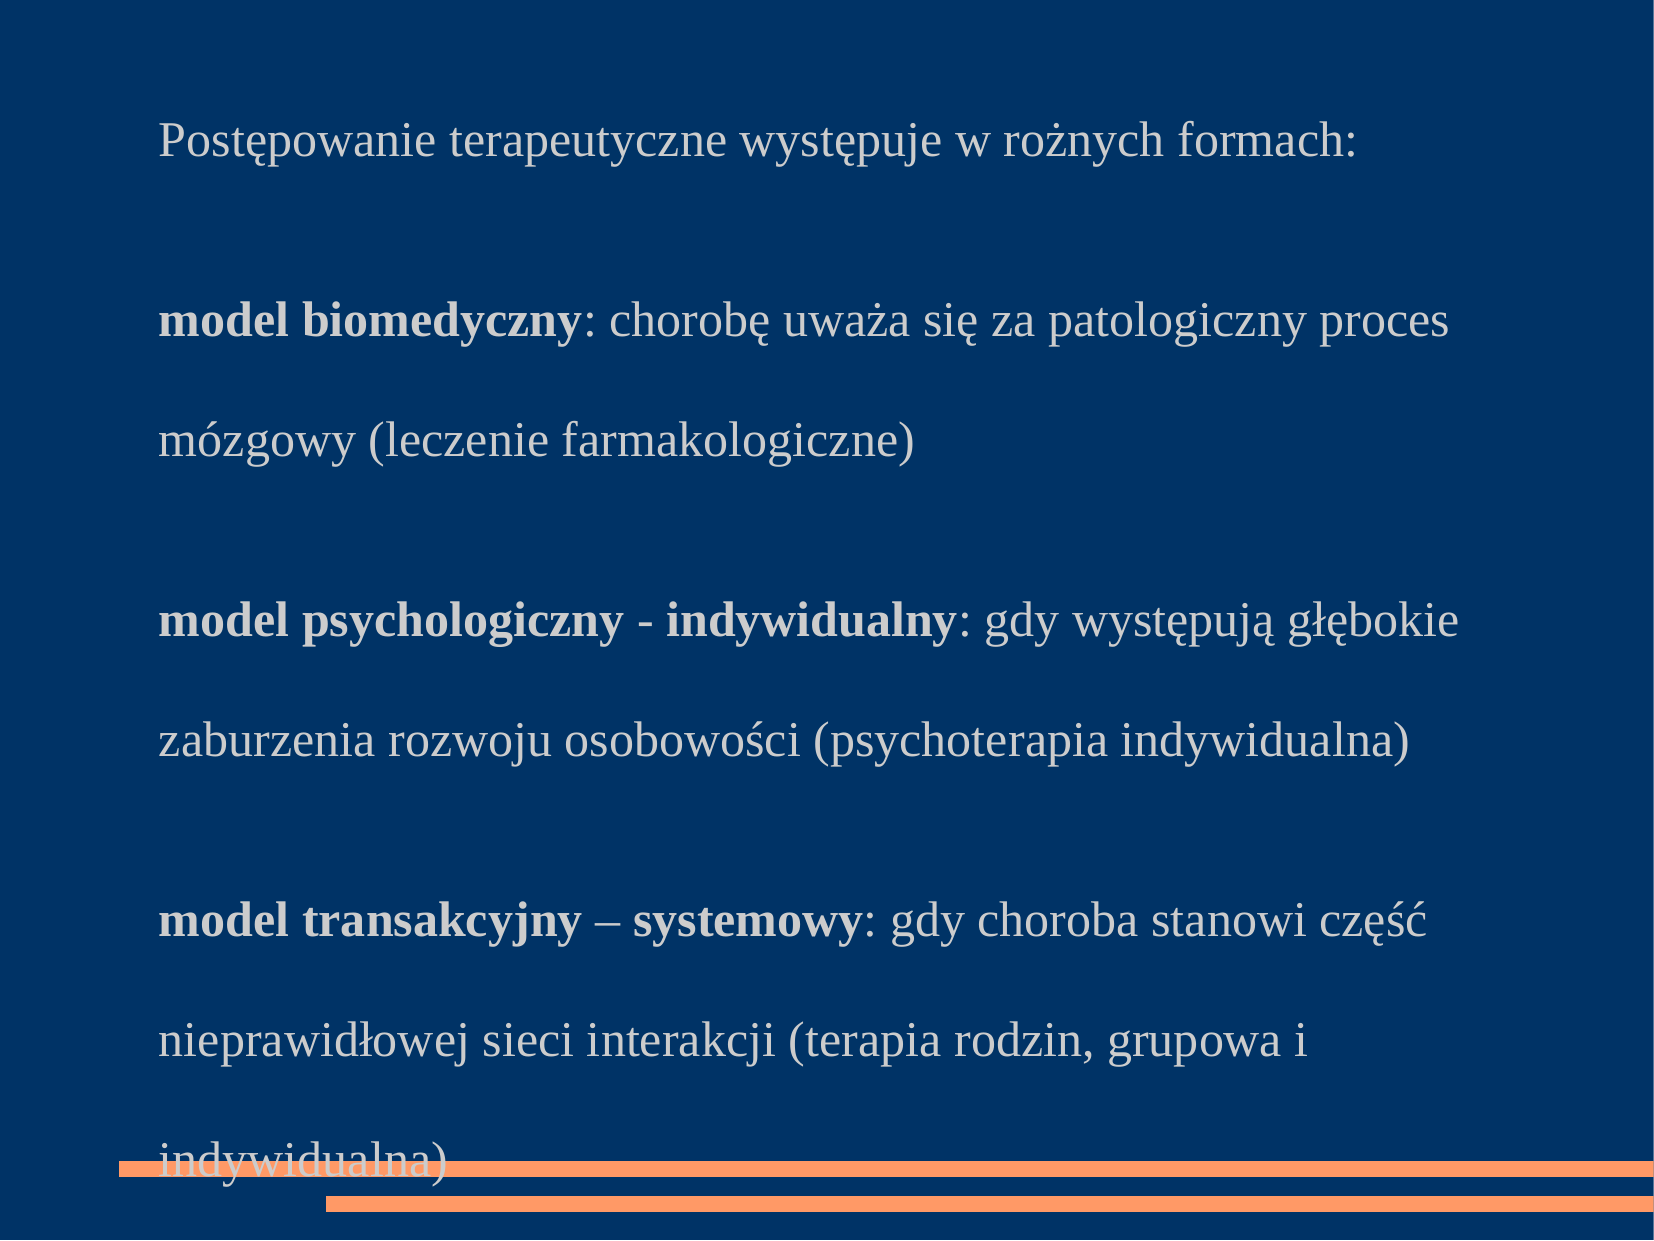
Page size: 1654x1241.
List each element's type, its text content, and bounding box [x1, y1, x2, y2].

subtitle Postępowanie terapeutyczne występuje w rożnych formach: model biomedyczny: chorobę uważa się za patologiczny proces mózgowy (leczenie farmakologiczne) model psychologiczny - indywidualny: gdy występują głębokie zaburzenia rozwoju osobowości (psychoterapia indywidualna) model transakcyjny – systemowy: gdy choroba stanowi część nieprawidłowej sieci interakcji (terapia rodzin, grupowa i indywidualna) [121, 46, 1534, 1132]
